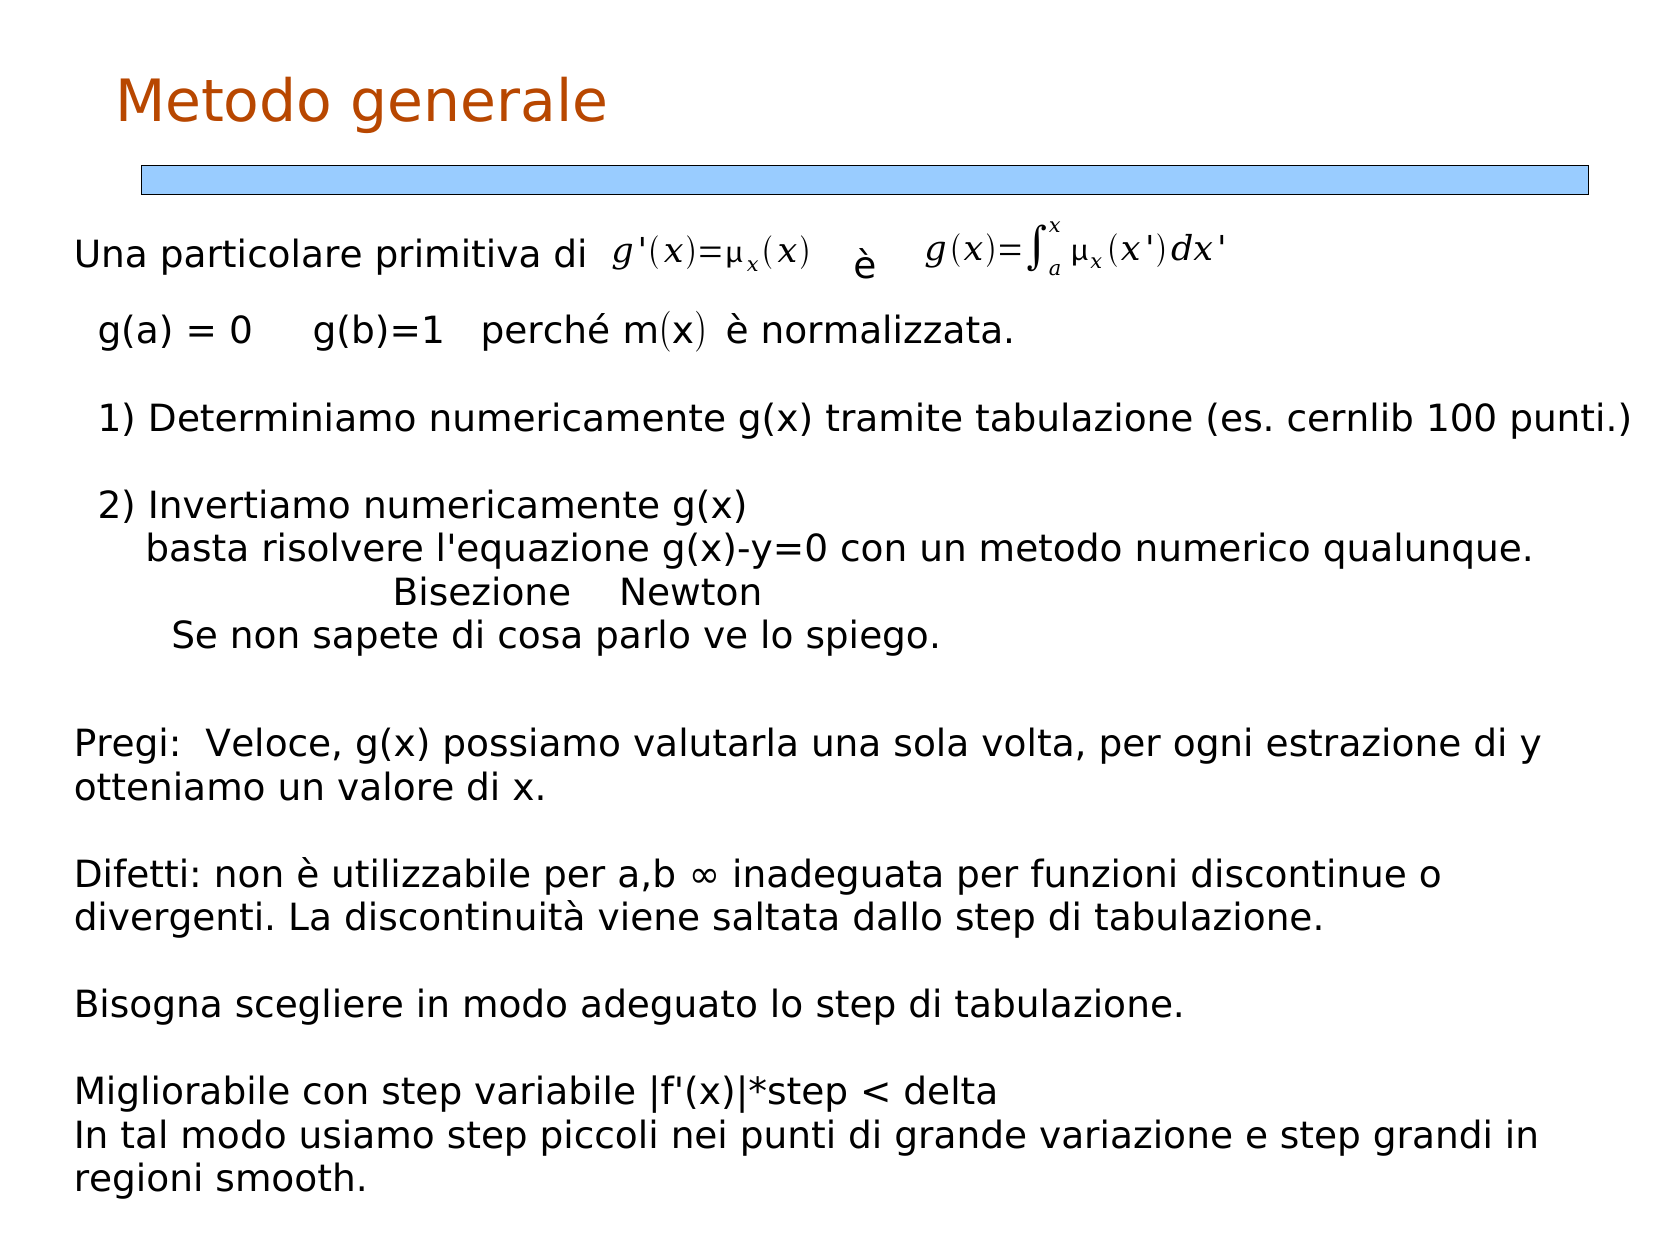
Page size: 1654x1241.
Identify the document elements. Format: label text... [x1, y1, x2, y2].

text_box Pregi: Veloce, g(x) possiamo valutarla una sola volta, per ogni estrazione di y otteniamo un valore di x. Difetti: non è utilizzabile per a,b ∞ inadeguata per funzioni discontinue o divergenti. La discontinuità viene saltata dallo step di tabulazione. Bisogna scegliere in modo adeguato lo step di tabulazione. Migliorabile con step variabile |f'(x)|*step < delta In tal modo usiamo step piccoli nei punti di grande variazione e step grandi in regioni smooth. [59, 714, 1565, 1209]
chart [915, 212, 1234, 279]
chart [602, 230, 819, 277]
text_box è [838, 236, 1654, 296]
text_box Metodo generale [100, 59, 1282, 143]
text_box g(a) = 0 g(b)=1 perché m(x) è normalizzata. 1) Determiniamo numericamente g(x) tramite tabulazione (es. cernlib 100 punti.) 2) Invertiamo numericamente g(x) basta risolvere l'equazione g(x)-y=0 con un metodo numerico qualunque. Bisezione Newton Se non sapete di cosa parlo ve lo spiego. [82, 301, 1654, 668]
text_box Una particolare primitiva di [59, 225, 915, 284]
